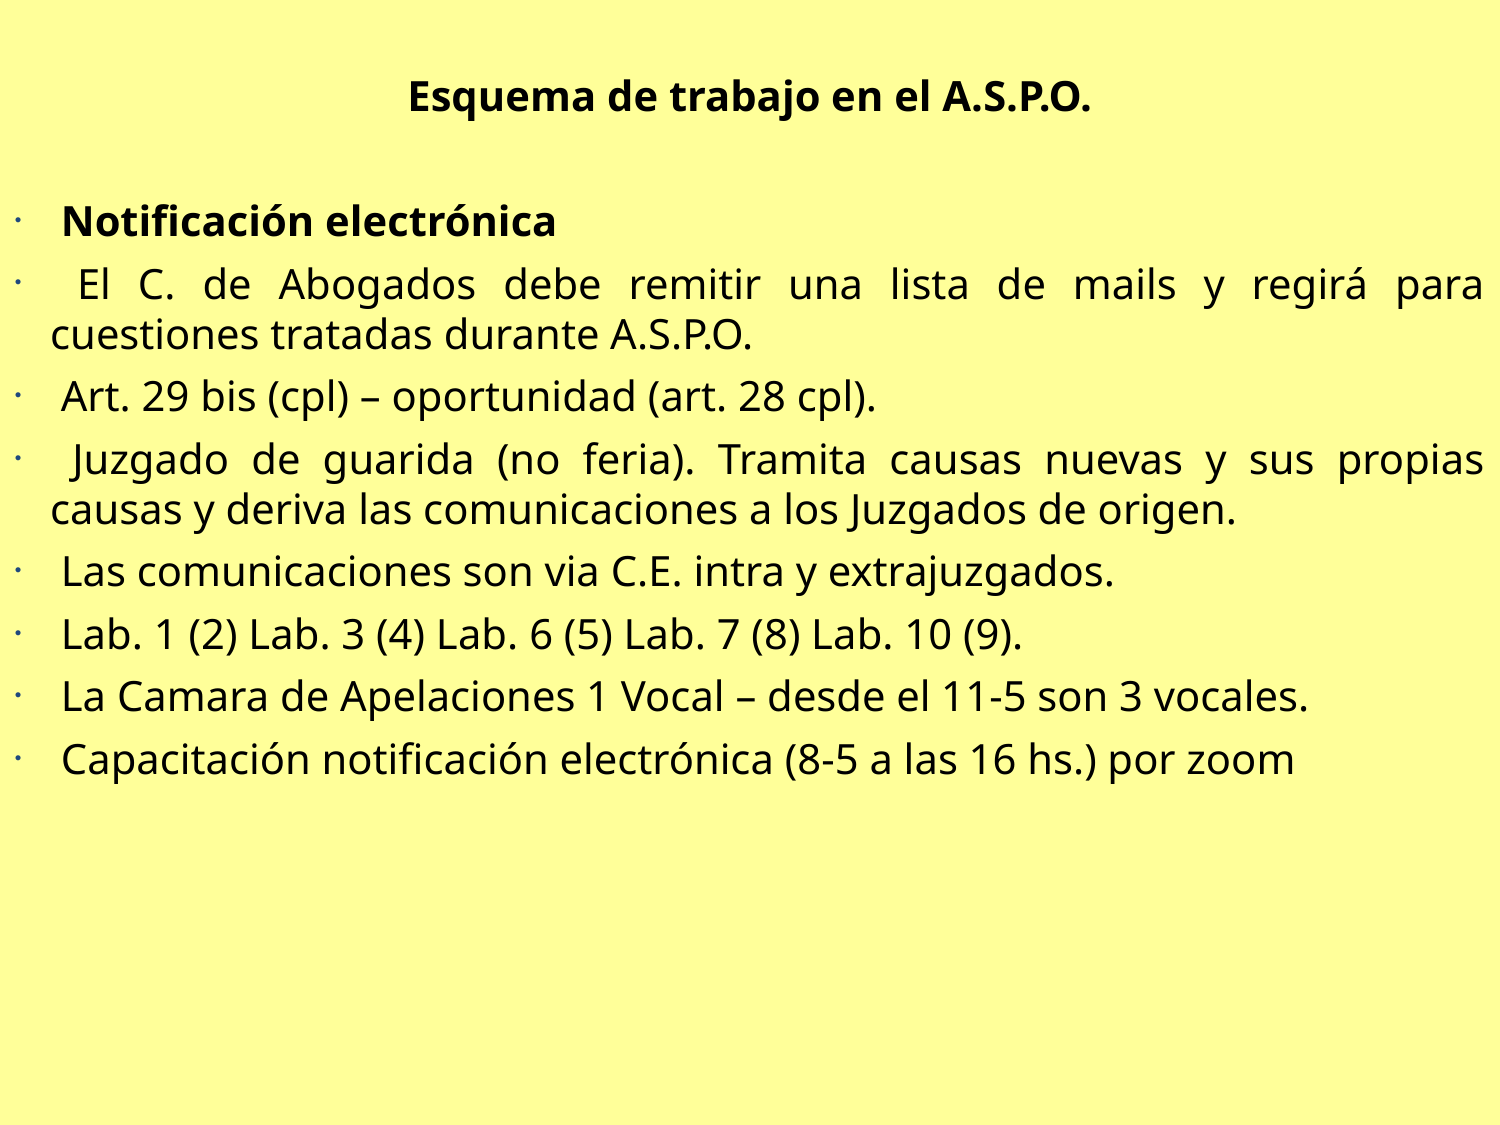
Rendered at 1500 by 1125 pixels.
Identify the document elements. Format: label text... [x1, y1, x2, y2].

text_box Esquema de trabajo en el A.S.P.O. Notificación electrónica El C. de Abogados debe remitir una lista de mails y regirá para cuestiones tratadas durante A.S.P.O. Art. 29 bis (cpl) – oportunidad (art. 28 cpl). Juzgado de guarida (no feria). Tramita causas nuevas y sus propias causas y deriva las comunicaciones a los Juzgados de origen. Las comunicaciones son via C.E. intra y extrajuzgados. Lab. 1 (2) Lab. 3 (4) Lab. 6 (5) Lab. 7 (8) Lab. 10 (9). La Camara de Apelaciones 1 Vocal – desde el 11-5 son 3 vocales. Capacitación notificación electrónica (8-5 a las 16 hs.) por zoom [0, 0, 1500, 791]
